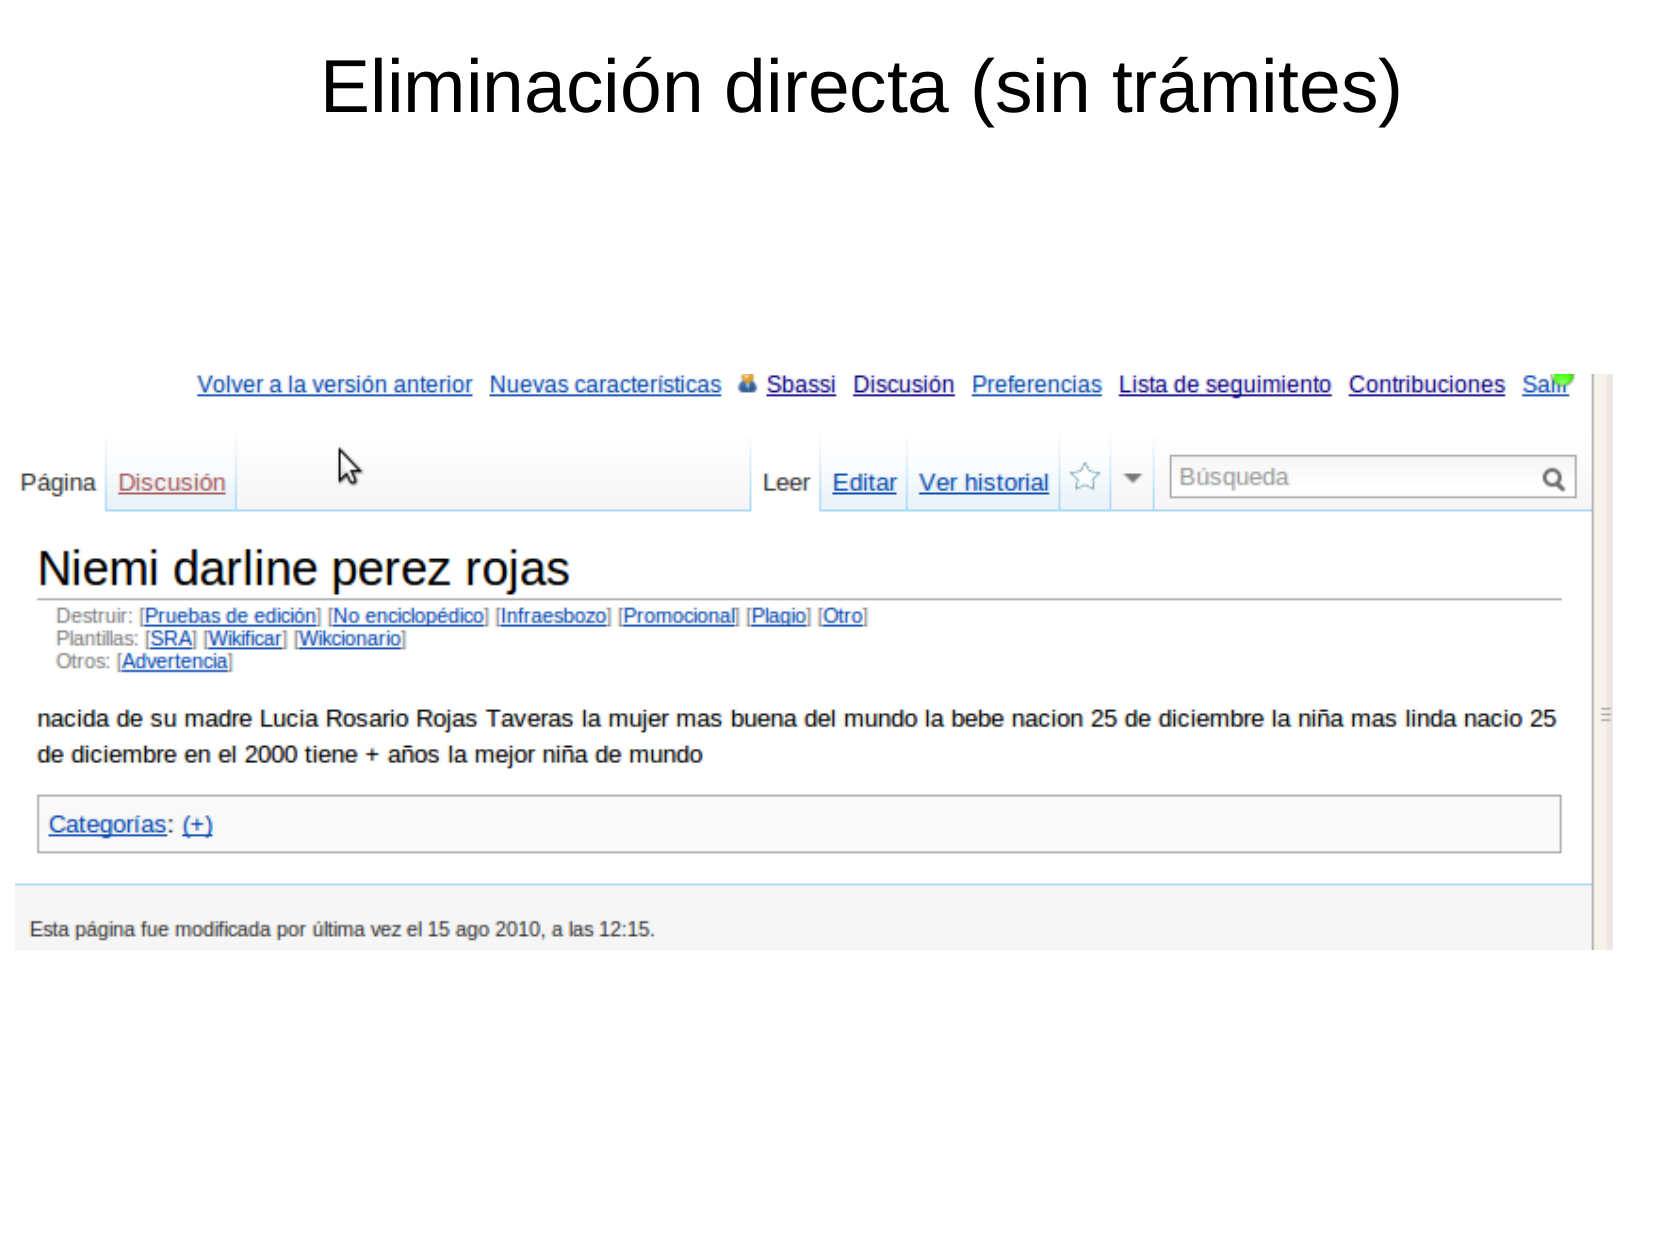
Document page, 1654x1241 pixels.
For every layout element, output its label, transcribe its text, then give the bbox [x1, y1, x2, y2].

picture [15, 374, 1613, 950]
text_box Eliminación directa (sin trámites) [262, 37, 1463, 137]
